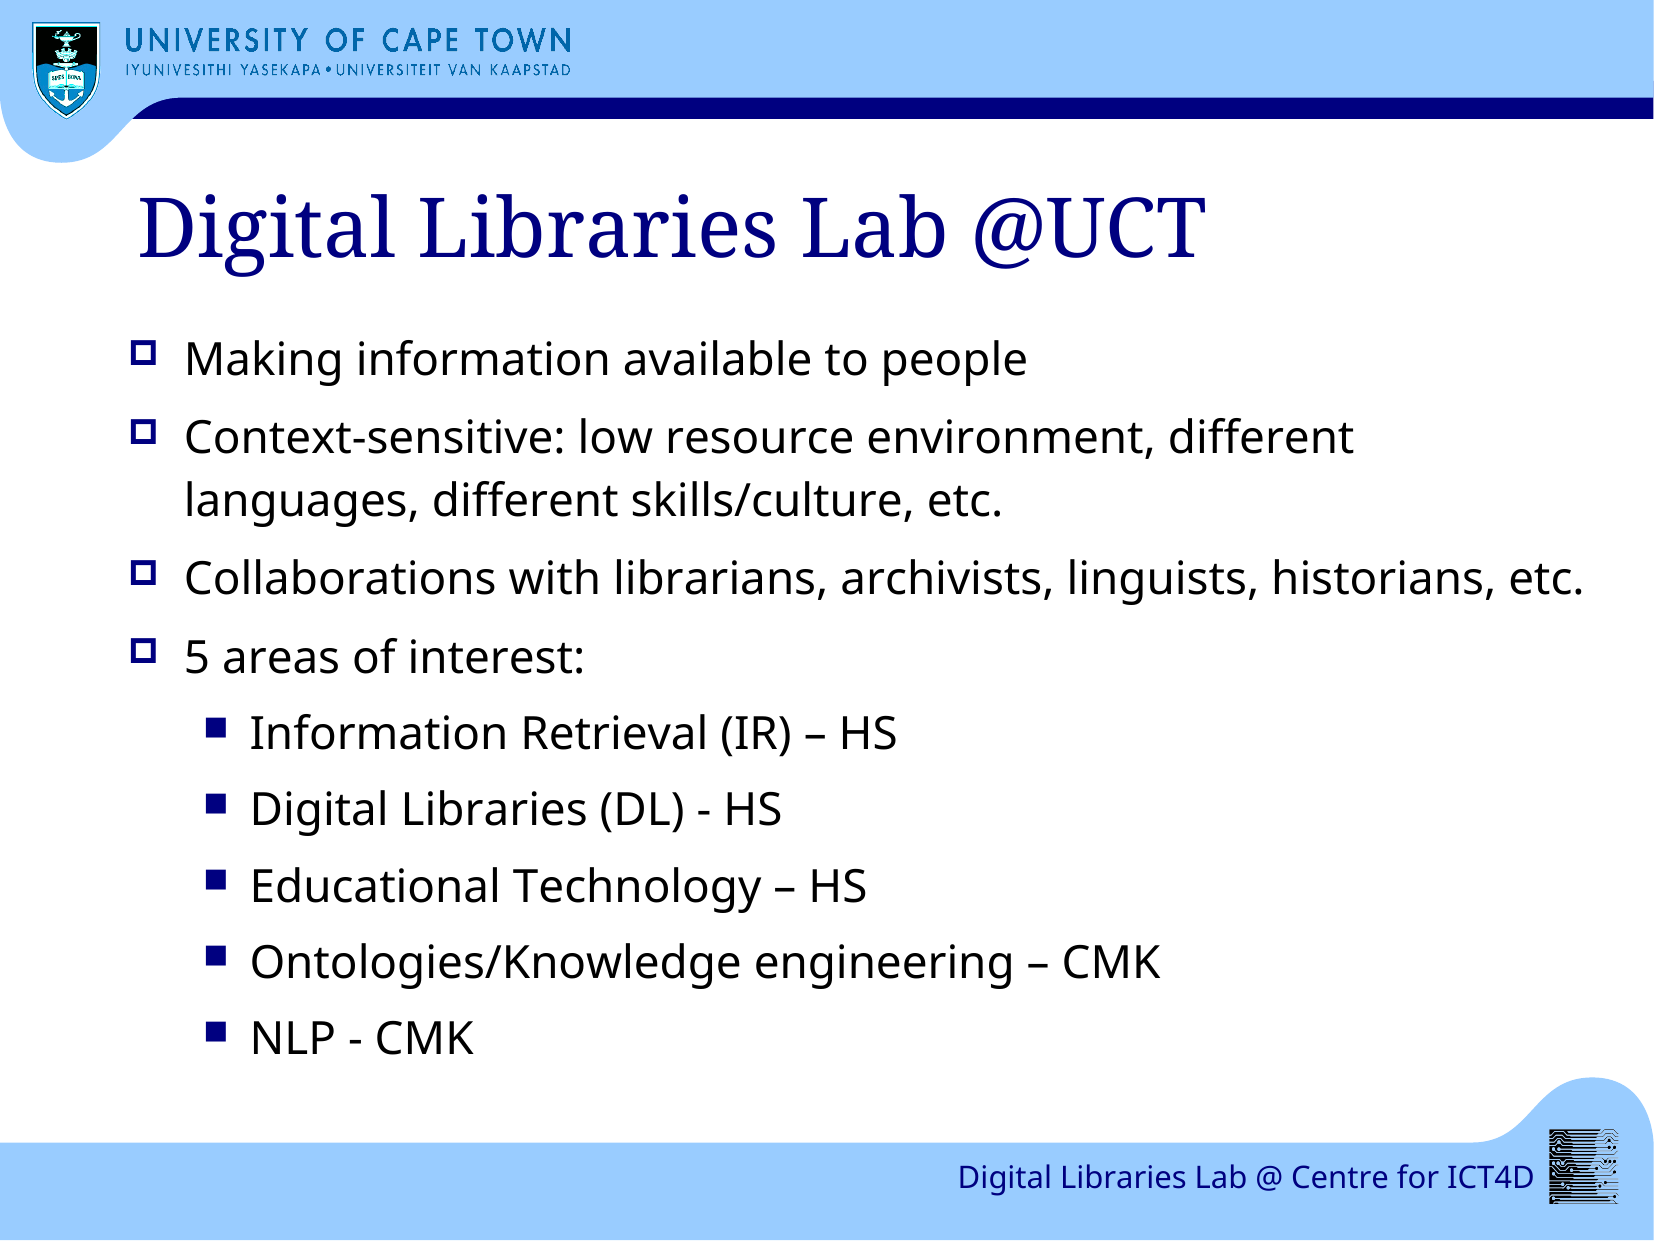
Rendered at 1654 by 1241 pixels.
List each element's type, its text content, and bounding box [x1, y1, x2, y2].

picture [32, 22, 101, 120]
title Digital Libraries Lab @UCT [137, 155, 1598, 296]
picture [122, 25, 573, 78]
list Making information available to people Context-sensitive: low resource environment, different languages, different skills/culture, etc. Collaborations with librarians, archivists, linguists, historians, etc. 5 areas of interest: Information Retrieval (IR) – HS Digital Libraries (DL) - HS Educational Technology – HS Ontologies/Knowledge engineering – CMK NLP - CMK [128, 326, 1597, 1109]
picture [1549, 1129, 1619, 1204]
